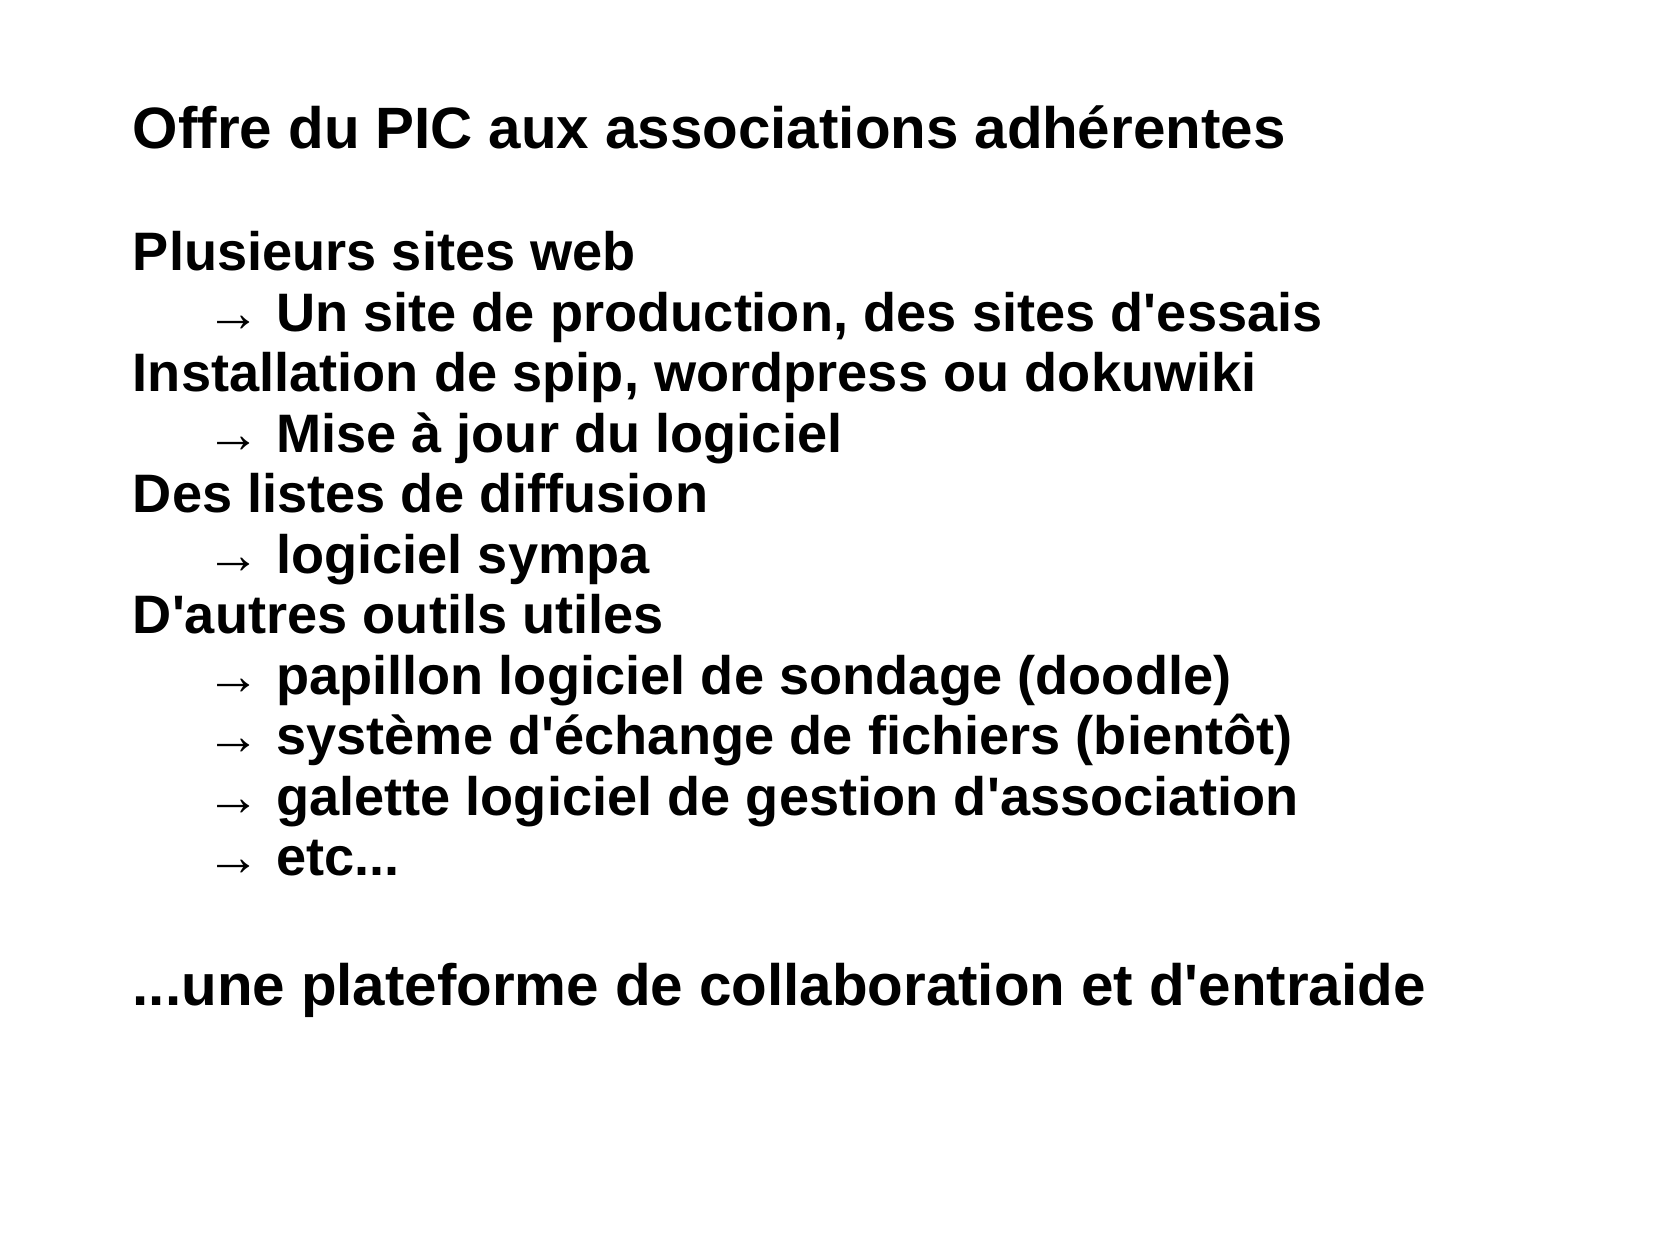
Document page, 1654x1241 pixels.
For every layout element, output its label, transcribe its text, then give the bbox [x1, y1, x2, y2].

text_box Offre du PIC aux associations adhérentes Plusieurs sites web → Un site de production, des sites d'essais Installation de spip, wordpress ou dokuwiki → Mise à jour du logiciel Des listes de diffusion → logiciel sympa D'autres outils utiles → papillon logiciel de sondage (doodle) → système d'échange de fichiers (bientôt) → galette logiciel de gestion d'association → etc... ...une plateforme de collaboration et d'entraide [118, 88, 1506, 1025]
